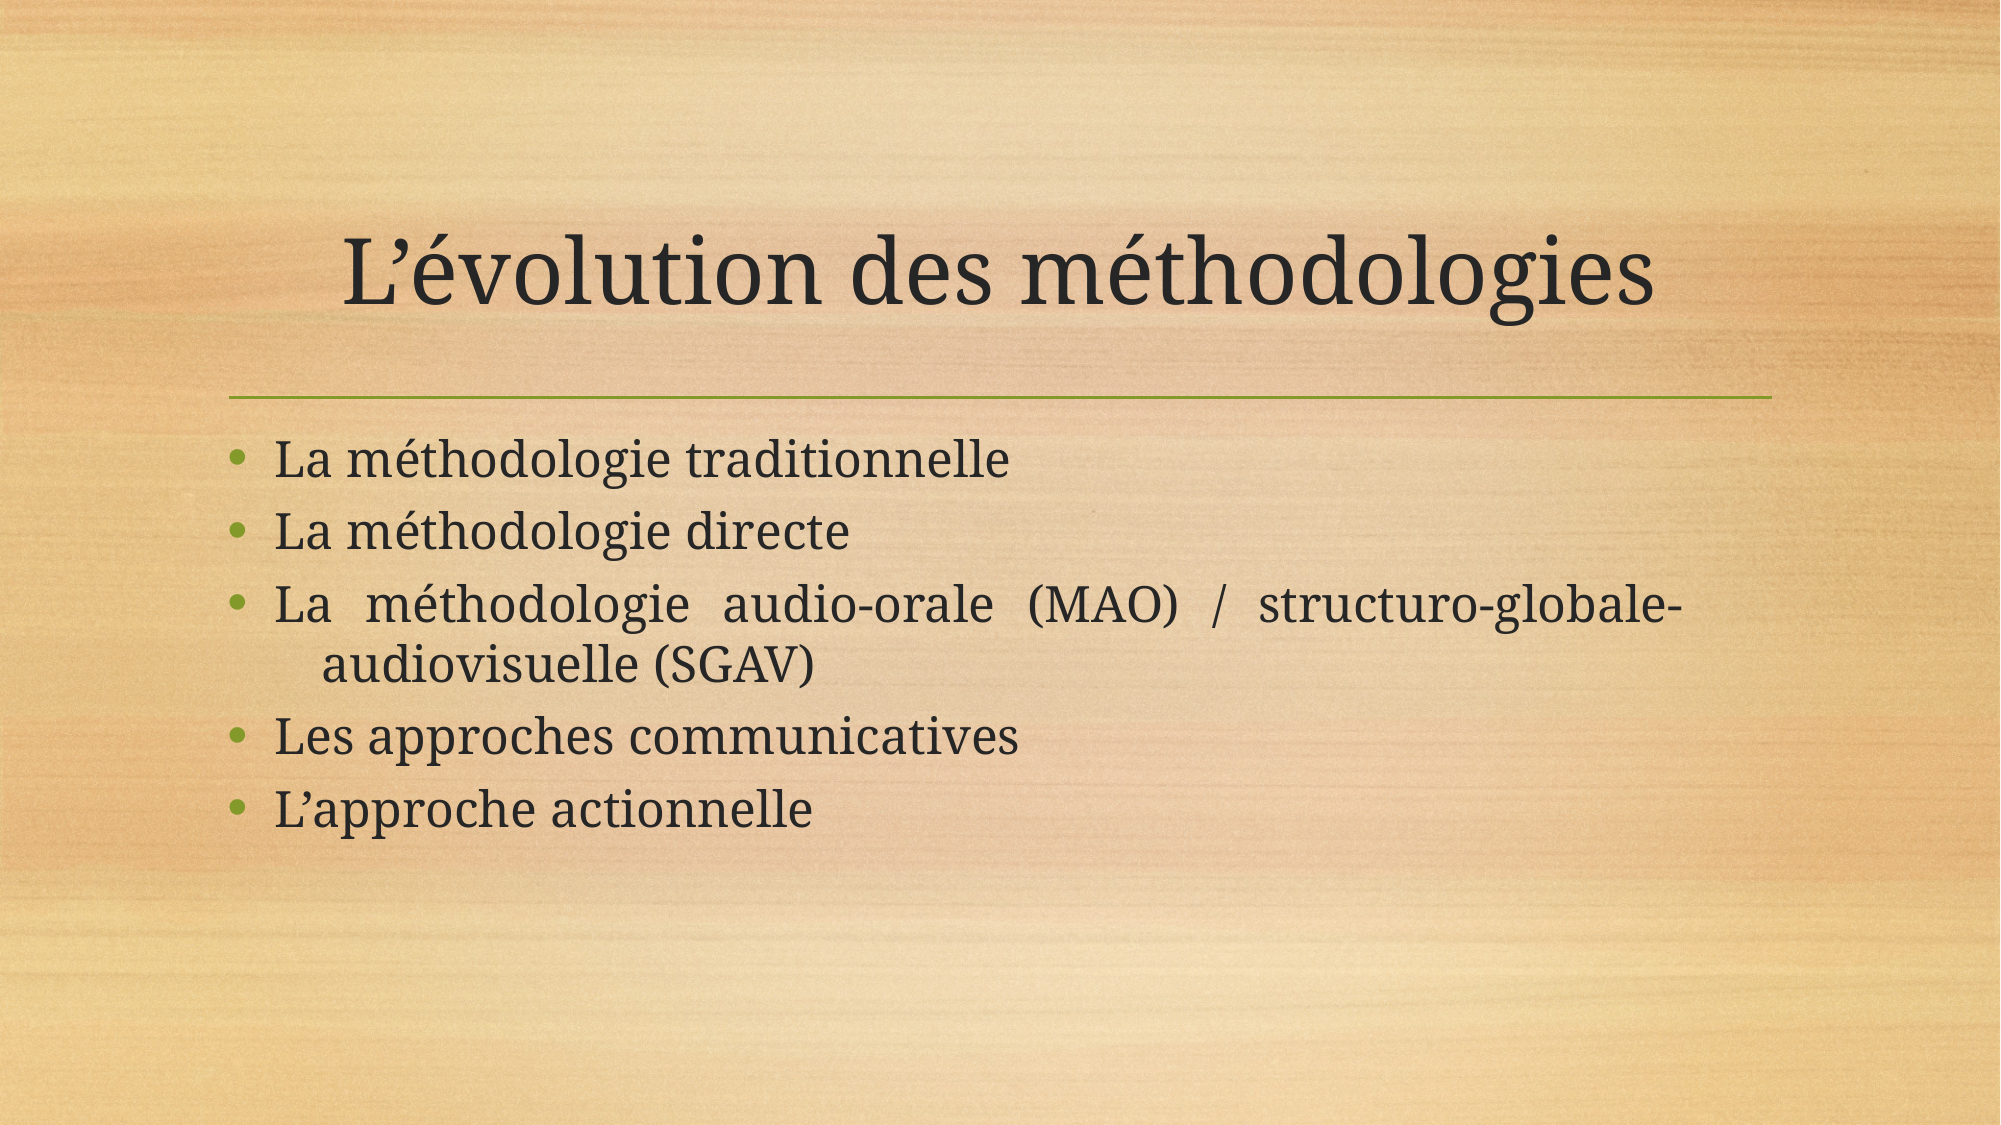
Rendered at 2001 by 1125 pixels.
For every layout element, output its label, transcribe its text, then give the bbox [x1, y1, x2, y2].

title L’évolution des méthodologies [212, 161, 1788, 376]
list La méthodologie traditionnelle La méthodologie directe La méthodologie audio-orale (MAO) / structuro-globale-audiovisuelle (SGAV) Les approches communicatives L’approche actionnelle [212, 419, 1788, 964]
